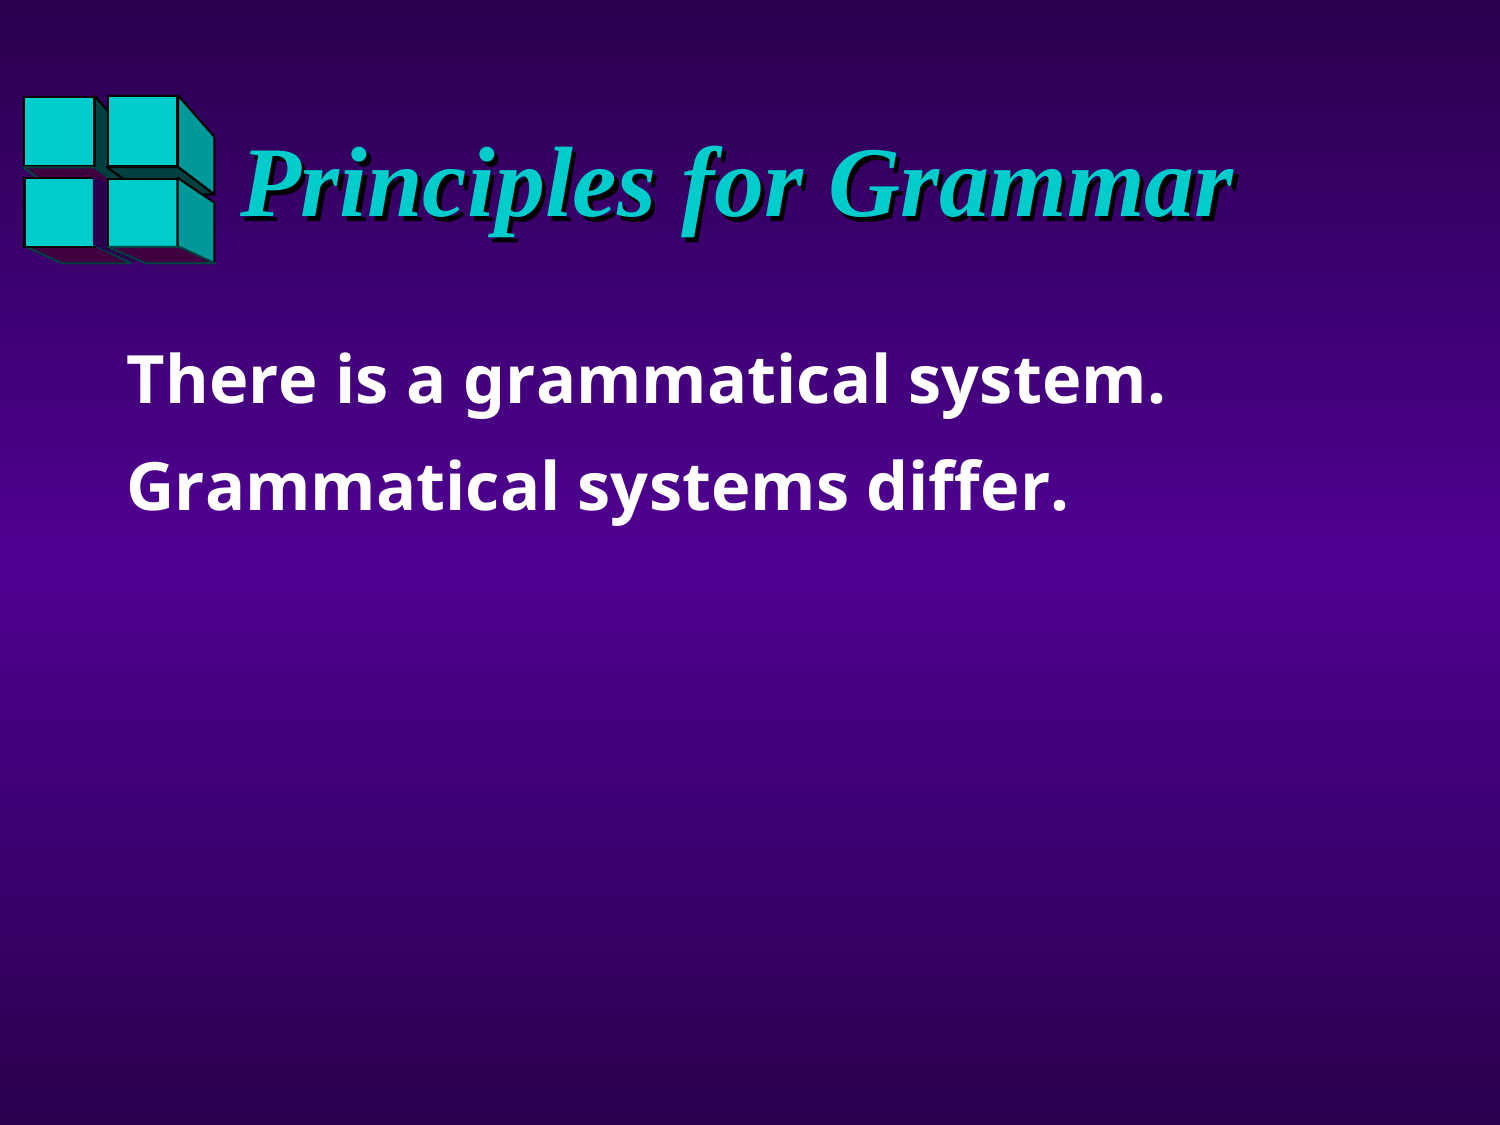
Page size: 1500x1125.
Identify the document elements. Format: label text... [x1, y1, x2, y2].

title Principles for Grammar [224, 78, 1388, 288]
list There is a grammatical system. Grammatical systems differ. [112, 324, 1425, 1001]
